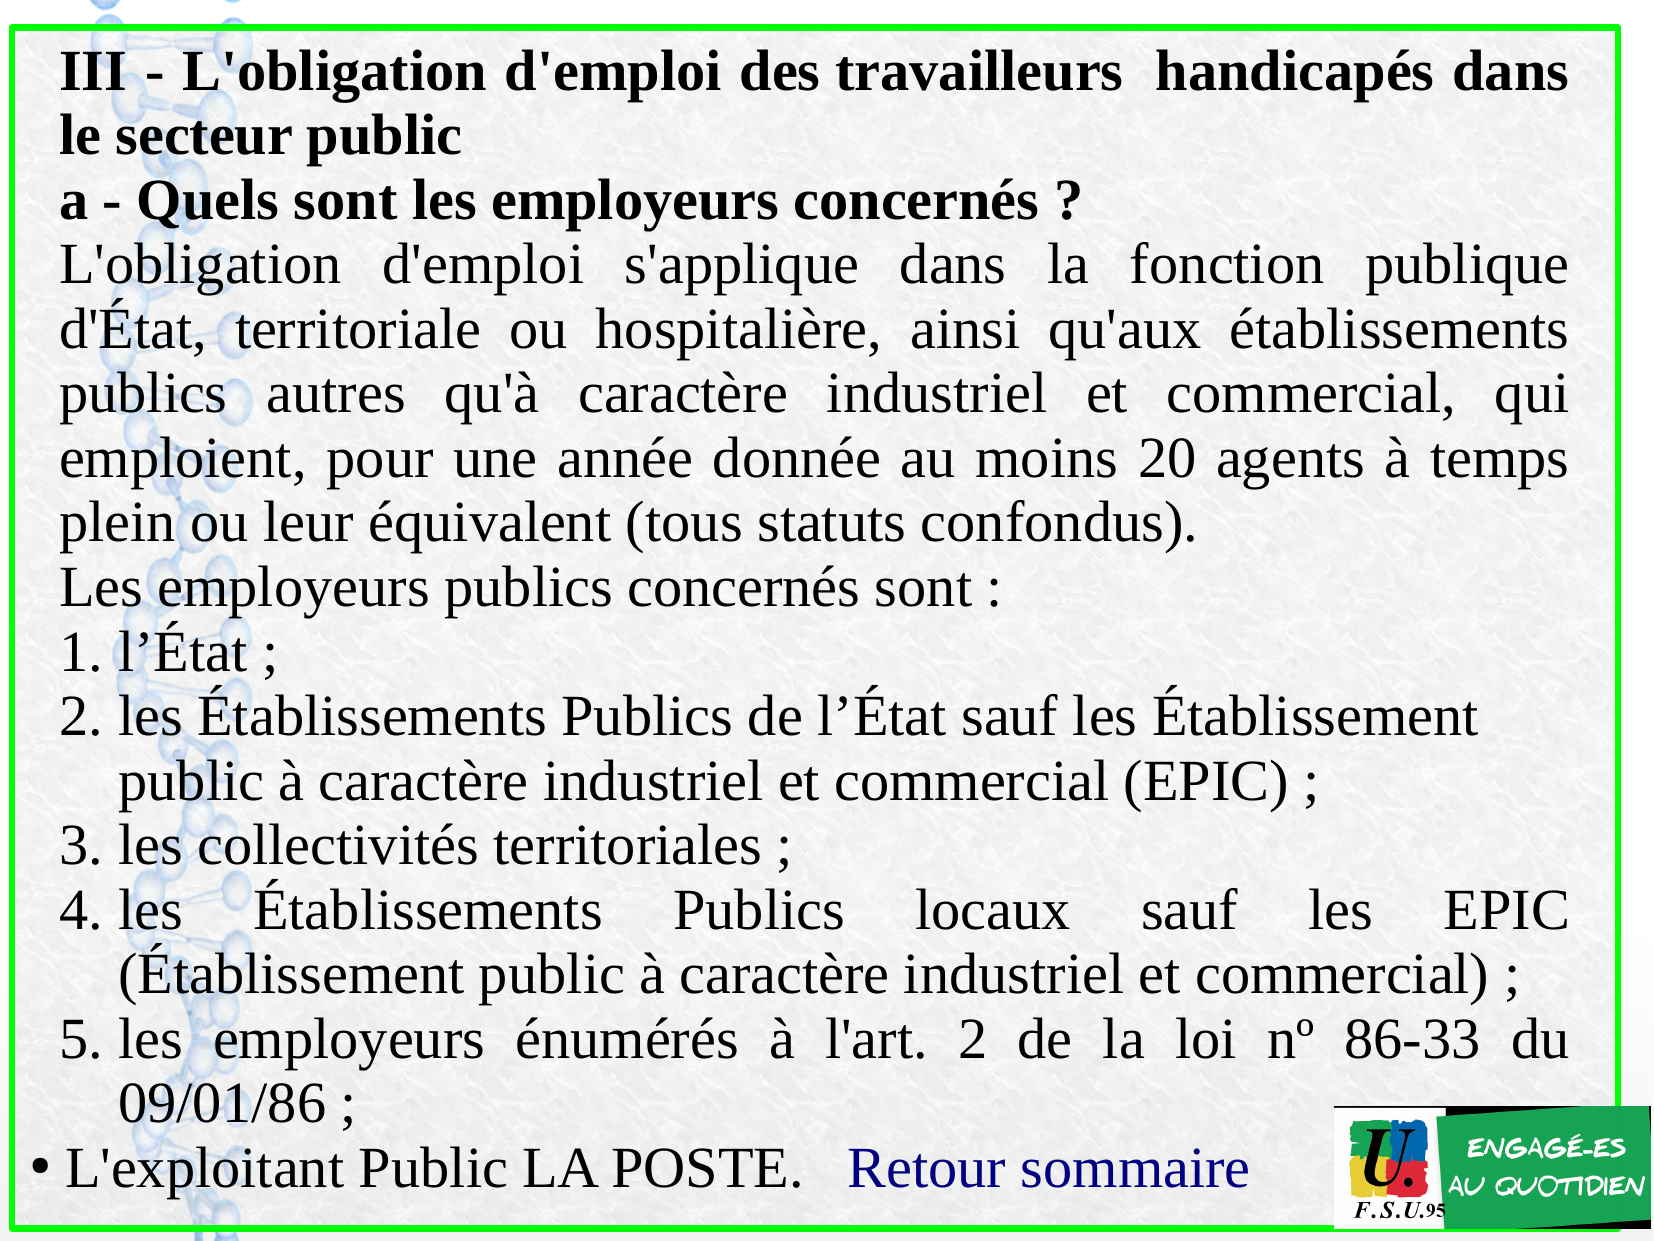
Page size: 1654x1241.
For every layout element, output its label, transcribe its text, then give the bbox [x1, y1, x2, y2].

picture [0, 0, 1654, 1241]
text_box III - L'obligation d'emploi des travailleurs handicapés dans le secteur public a - Quels sont les employeurs concernés ? L'obligation d'emploi s'applique dans la fonction publique d'État, territoriale ou hospitalière, ainsi qu'aux établissements publics autres qu'à caractère industriel et commercial, qui emploient, pour une année donnée au moins 20 agents à temps plein ou leur équivalent (tous statuts confondus). Les employeurs publics concernés sont : l’État ; les Établissements Publics de l’État sauf les Établissement public à caractère industriel et commercial (EPIC) ; les collectivités territoriales ; les Établissements Publics locaux sauf les EPIC (Établissement public à caractère industriel et commercial) ; les employeurs énumérés à l'art. 2 de la loi nº 86-33 du 09/01/86 ; L'exploitant Public LA POSTE. Retour sommaire [11, 27, 1619, 1229]
